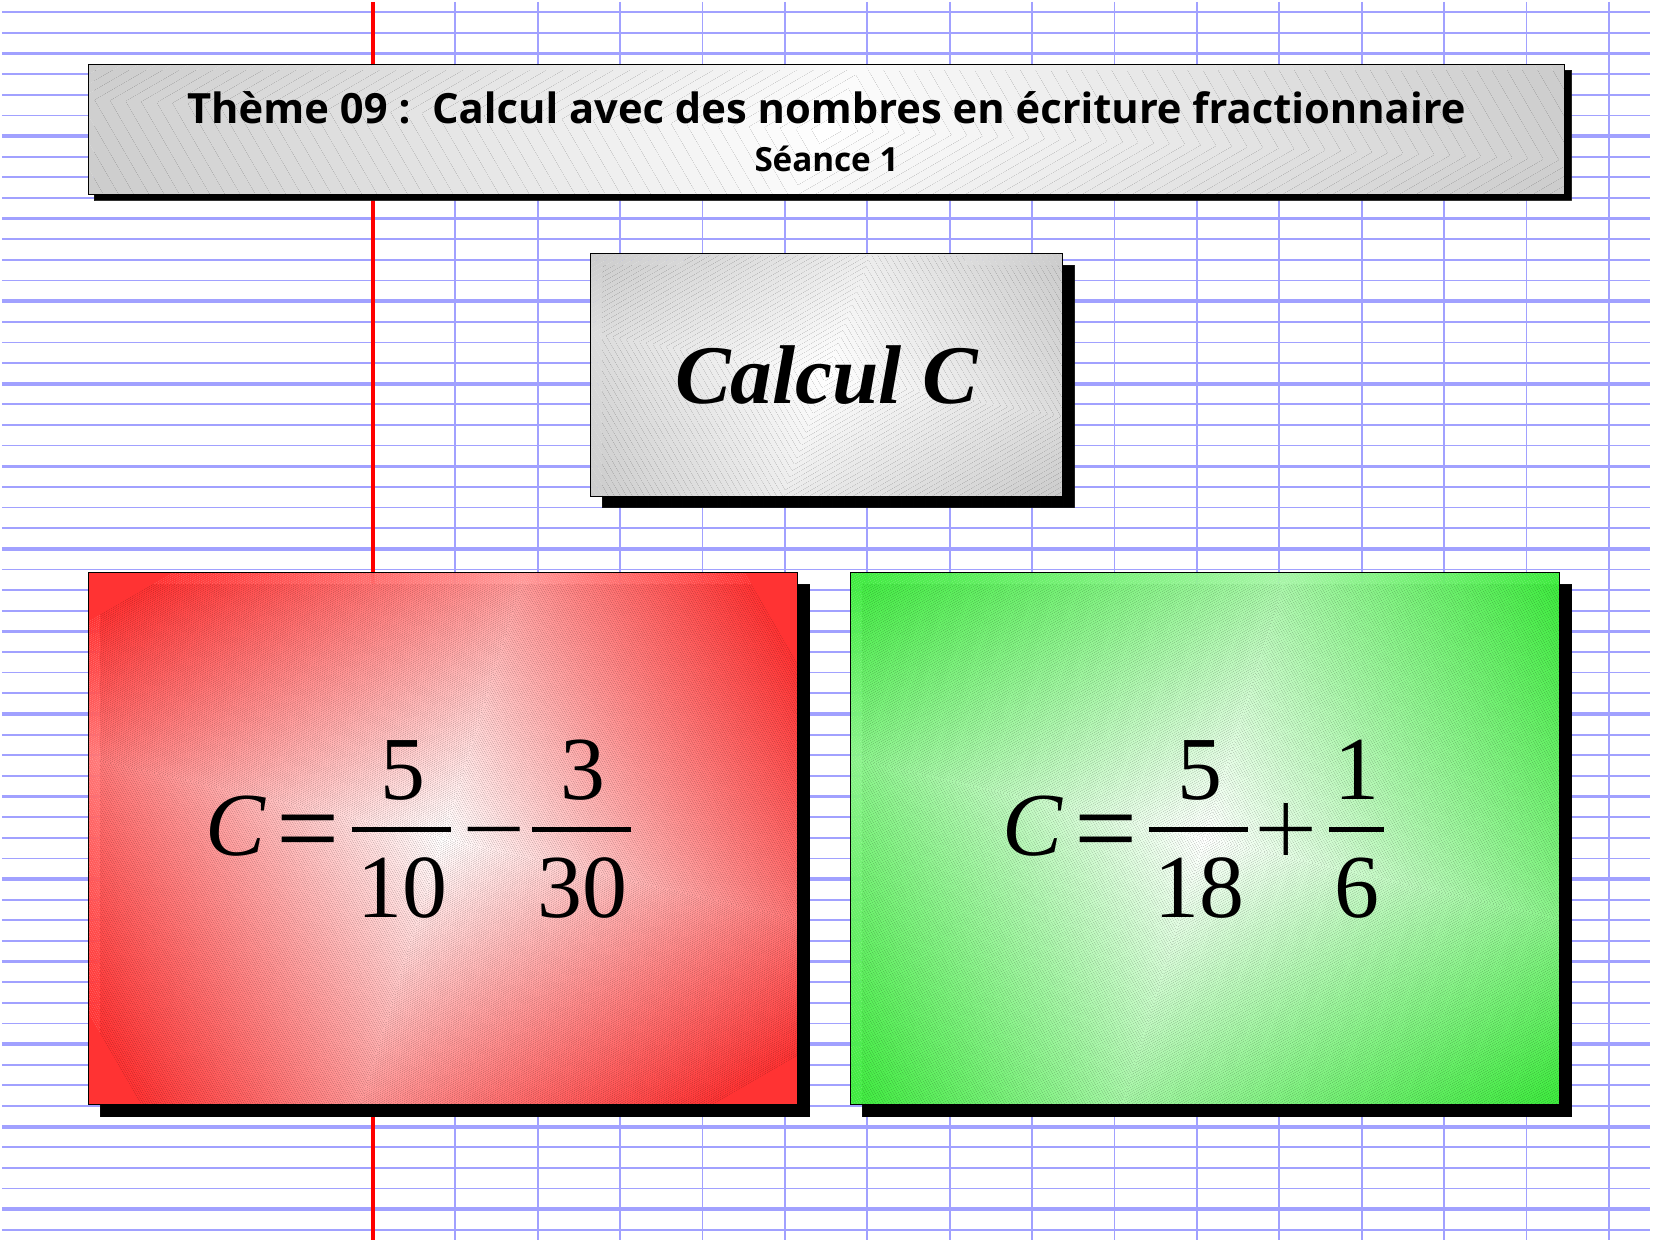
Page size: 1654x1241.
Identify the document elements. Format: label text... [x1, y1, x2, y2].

text_box Thème 09 : Calcul avec des nombres en écriture fractionnaire Séance 1 [88, 64, 1565, 195]
chart [183, 720, 660, 940]
text_box Calcul C [590, 253, 1063, 497]
text_box [88, 572, 798, 1105]
text_box [850, 572, 1560, 1105]
chart [980, 720, 1410, 940]
picture [0, 0, 1654, 1241]
